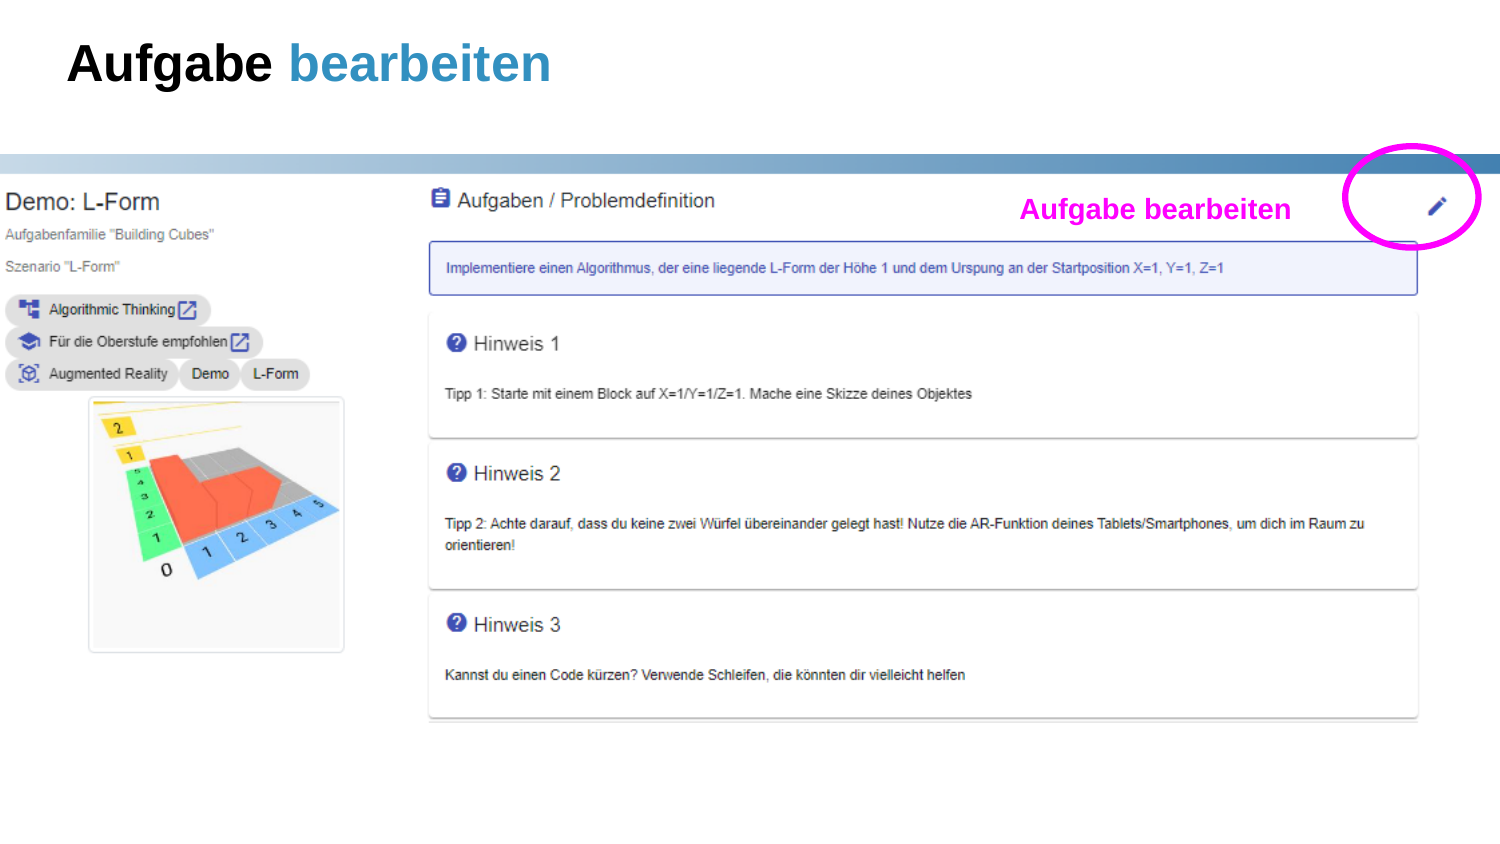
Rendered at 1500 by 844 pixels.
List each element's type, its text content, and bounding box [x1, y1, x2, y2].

picture [1349, 154, 1475, 244]
picture [0, 154, 1500, 735]
text_box Aufgabe bearbeiten [1004, 174, 1324, 241]
title Aufgabe bearbeiten [51, 14, 1449, 109]
